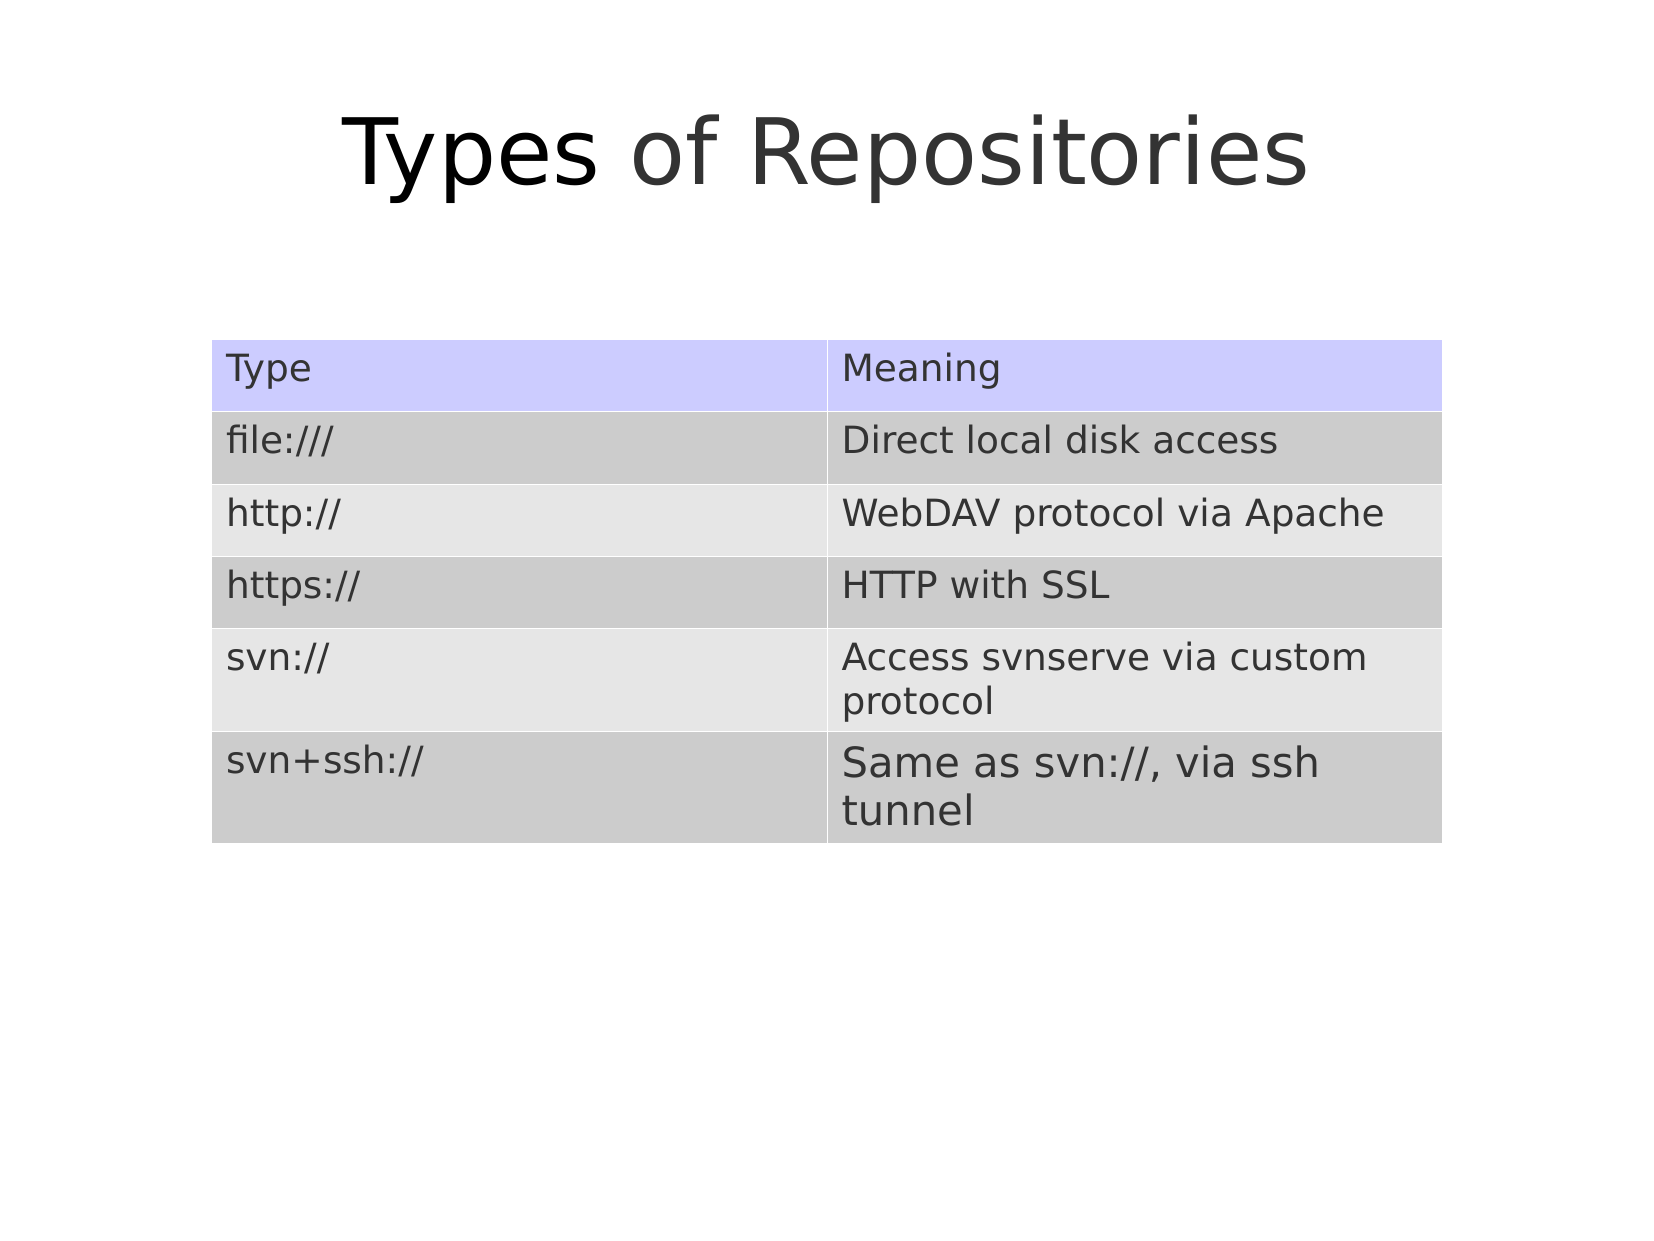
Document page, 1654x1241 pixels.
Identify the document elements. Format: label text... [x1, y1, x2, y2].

table_cell https:// [212, 557, 827, 628]
table_cell file:/// [212, 412, 827, 484]
table_cell Direct local disk access [828, 412, 1442, 484]
table_cell svn:// [212, 629, 827, 731]
table_cell WebDAV protocol via Apache [828, 485, 1442, 556]
table_cell svn+ssh:// [212, 732, 827, 843]
table_cell Same as svn://, via ssh tunnel [828, 732, 1442, 843]
table_cell Access svnserve via custom protocol [828, 629, 1442, 731]
table_header Type [212, 340, 827, 411]
title Types of Repositories [82, 49, 1571, 257]
table_cell http:// [212, 485, 827, 556]
table_cell HTTP with SSL [828, 557, 1442, 628]
table_header Meaning [828, 340, 1442, 411]
